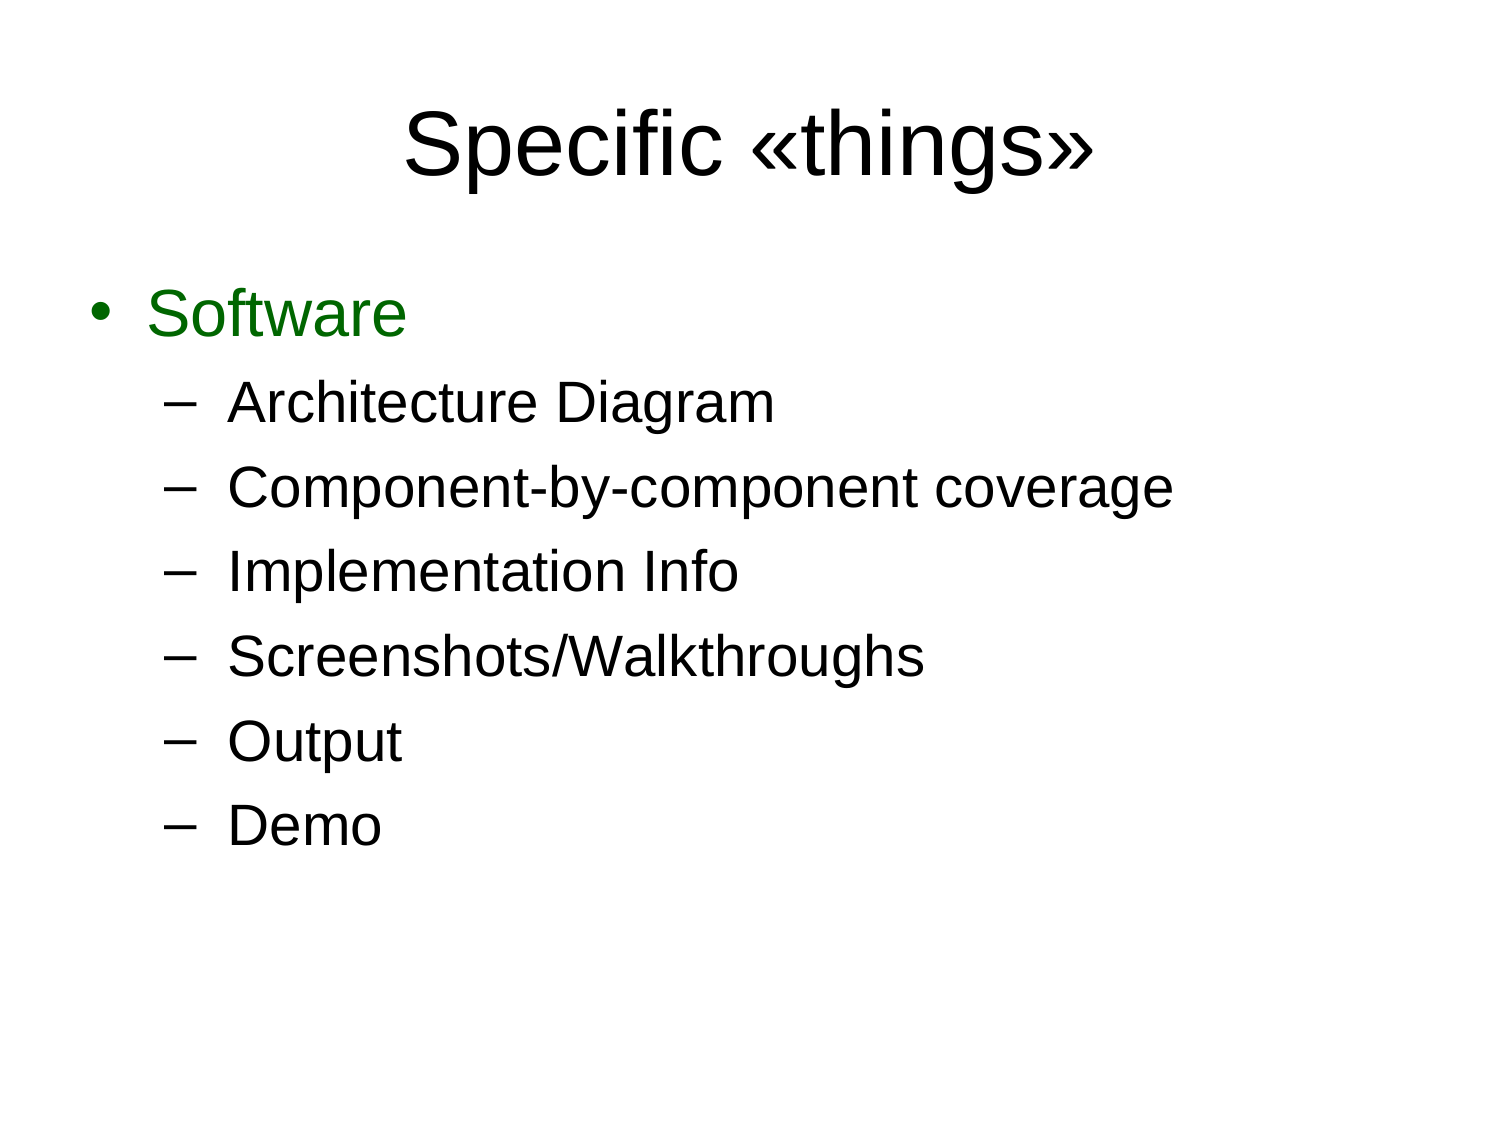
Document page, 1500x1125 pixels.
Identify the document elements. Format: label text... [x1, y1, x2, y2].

list Software Architecture Diagram Component-by-component coverage Implementation Info Screenshots/Walkthroughs Output Demo [75, 262, 1426, 868]
title Specific «things» [75, 45, 1426, 233]
